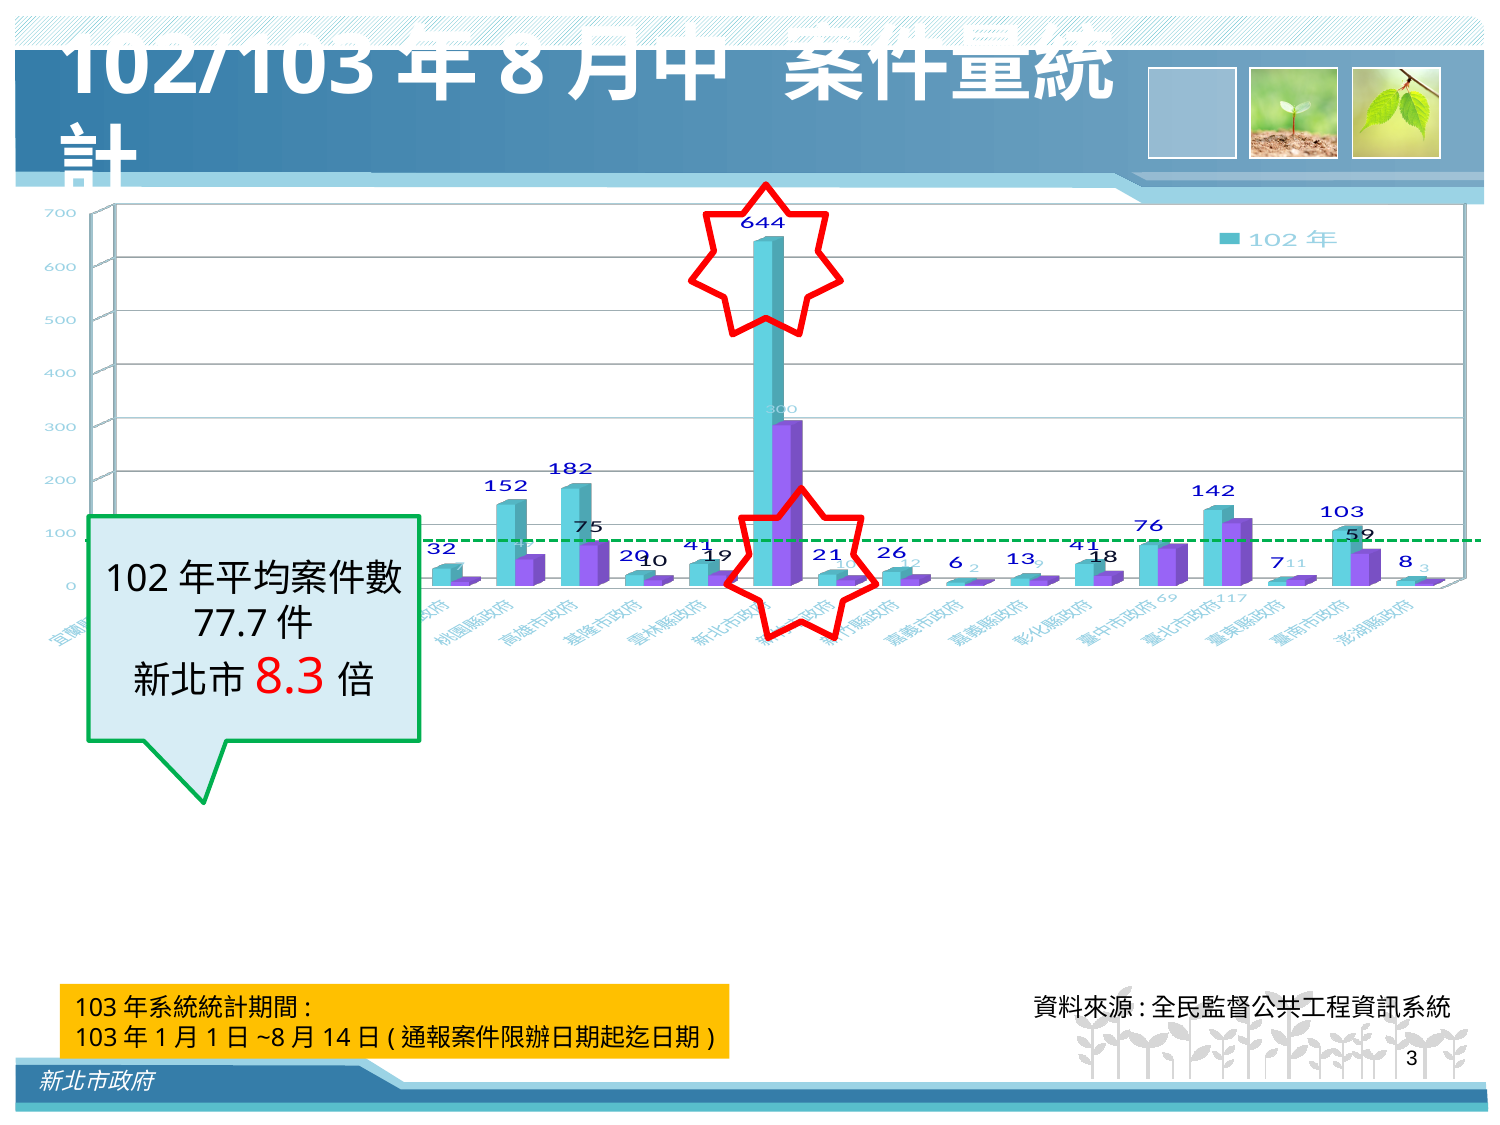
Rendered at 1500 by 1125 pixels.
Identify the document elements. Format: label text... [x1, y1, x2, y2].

title 102/103年8月中 案件量統計 [41, 39, 1152, 182]
slide_number <編號> [1167, 1037, 1433, 1085]
text_box 103年系統統計期間: 103年1月1日~8月14日(通報案件限辦日期起迄日期) [59, 983, 730, 1059]
picture [1251, 69, 1337, 157]
text_box 資料來源:全民監督公共工程資訊系統 [1018, 983, 1467, 1029]
picture [1353, 69, 1439, 157]
chart [697, 196, 835, 329]
text_box 102年平均案件數 77.7件 新北市8.3倍 [88, 516, 420, 804]
chart [17, 196, 1483, 1024]
